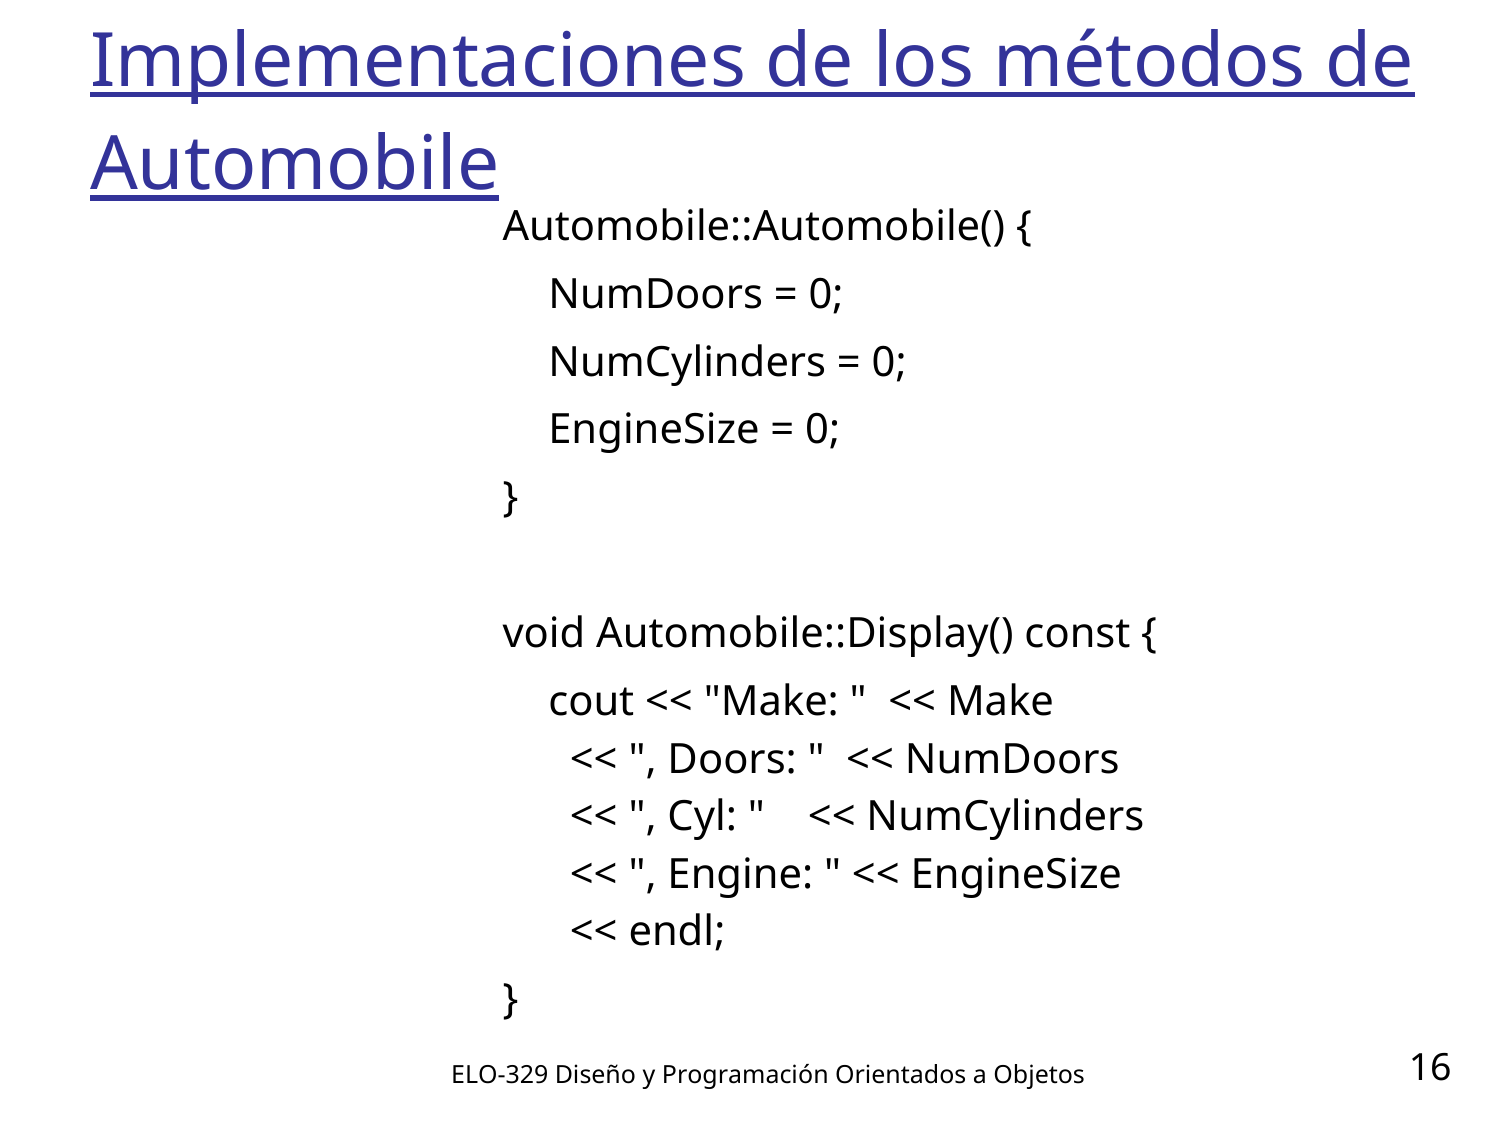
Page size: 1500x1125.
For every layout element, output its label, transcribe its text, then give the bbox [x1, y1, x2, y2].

list Automobile::Automobile()‏ { NumDoors = 0; NumCylinders = 0; EngineSize = 0; } void Automobile::Display() const { cout << "Make: " << Make << ", Doors: " << NumDoors << ", Cyl: " << NumCylinders << ", Engine: " << EngineSize << endl; } [412, 187, 1462, 1008]
title Implementaciones de los métodos de Automobile [75, 0, 1465, 220]
